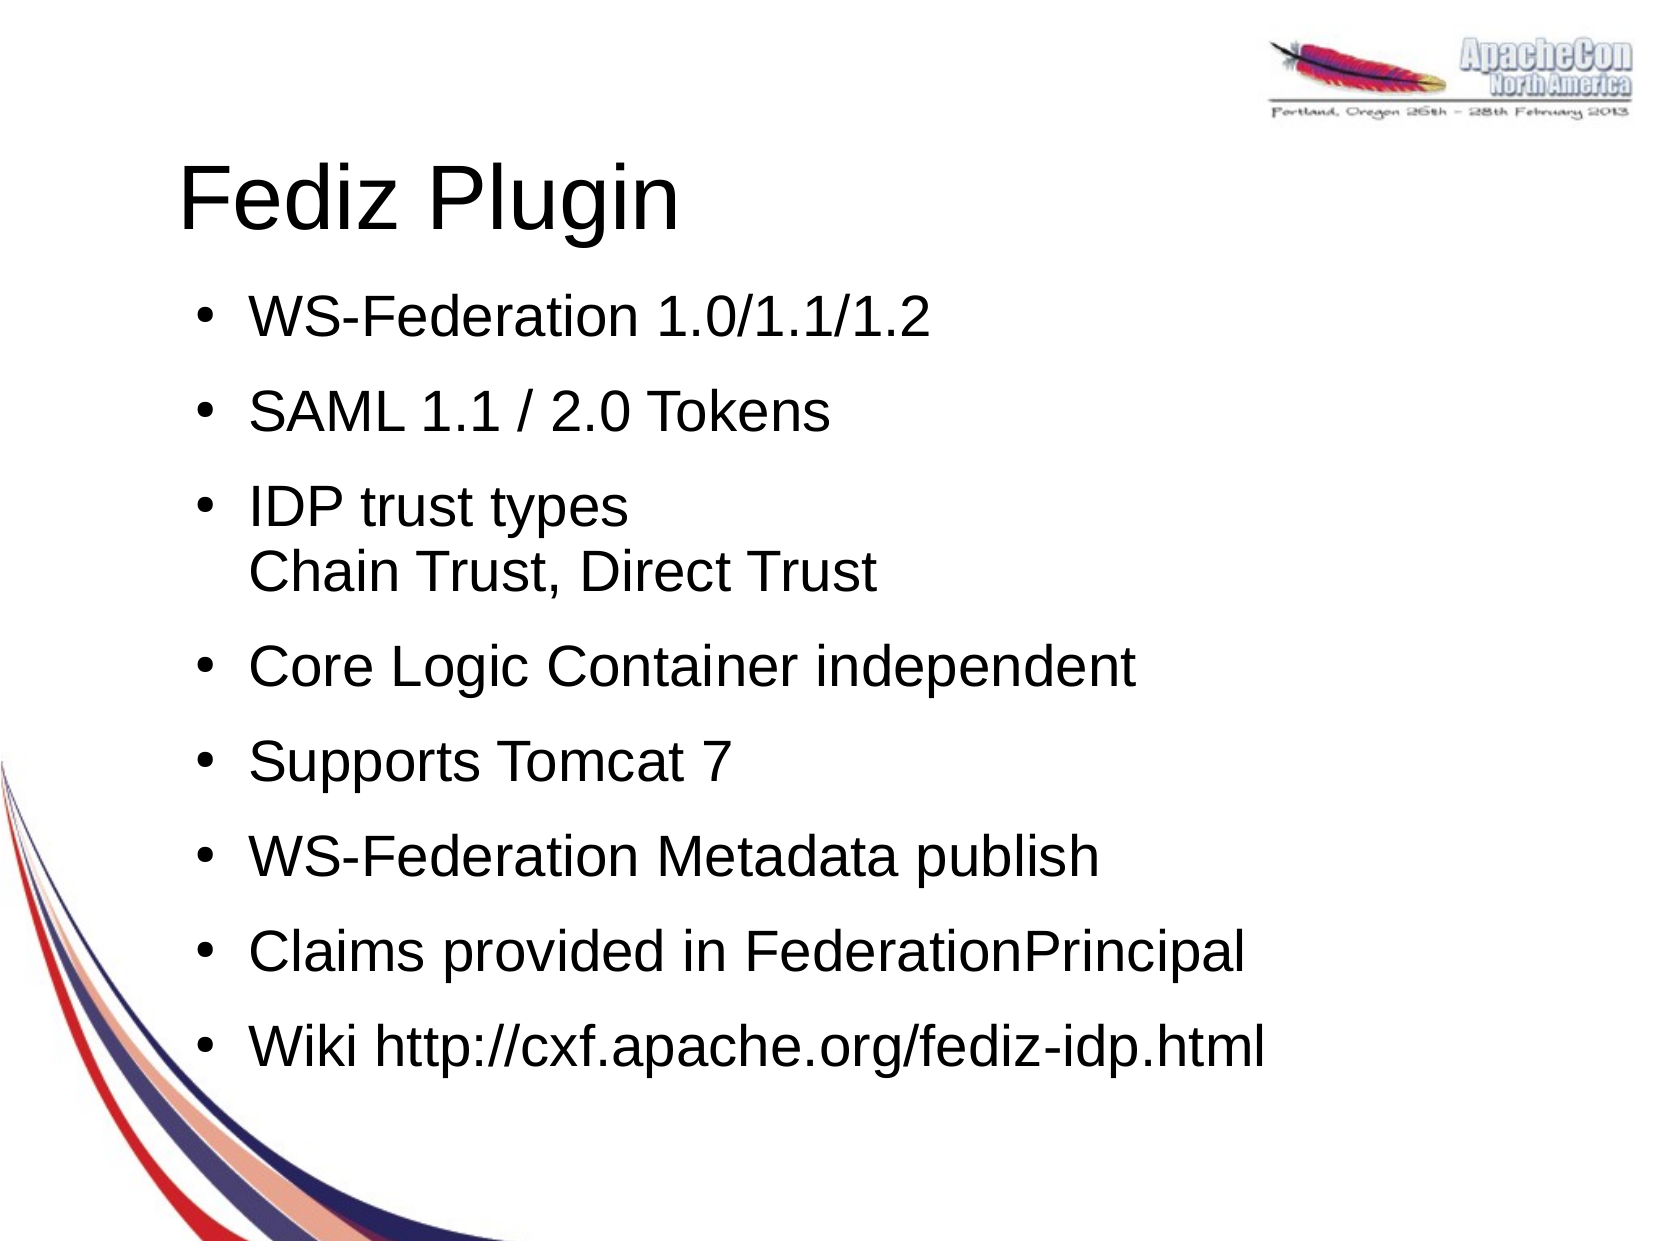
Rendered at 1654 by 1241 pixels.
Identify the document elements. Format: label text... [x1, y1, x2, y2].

list WS-Federation 1.0/1.1/1.2 SAML 1.1 / 2.0 Tokens IDP trust types Chain Trust, Direct Trust Core Logic Container independent Supports Tomcat 7 WS-Federation Metadata publish Claims provided in FederationPrincipal Wiki http://cxf.apache.org/fediz-idp.html [177, 283, 1536, 1077]
picture [0, 0, 1654, 1241]
title Fediz Plugin [177, 146, 1536, 250]
